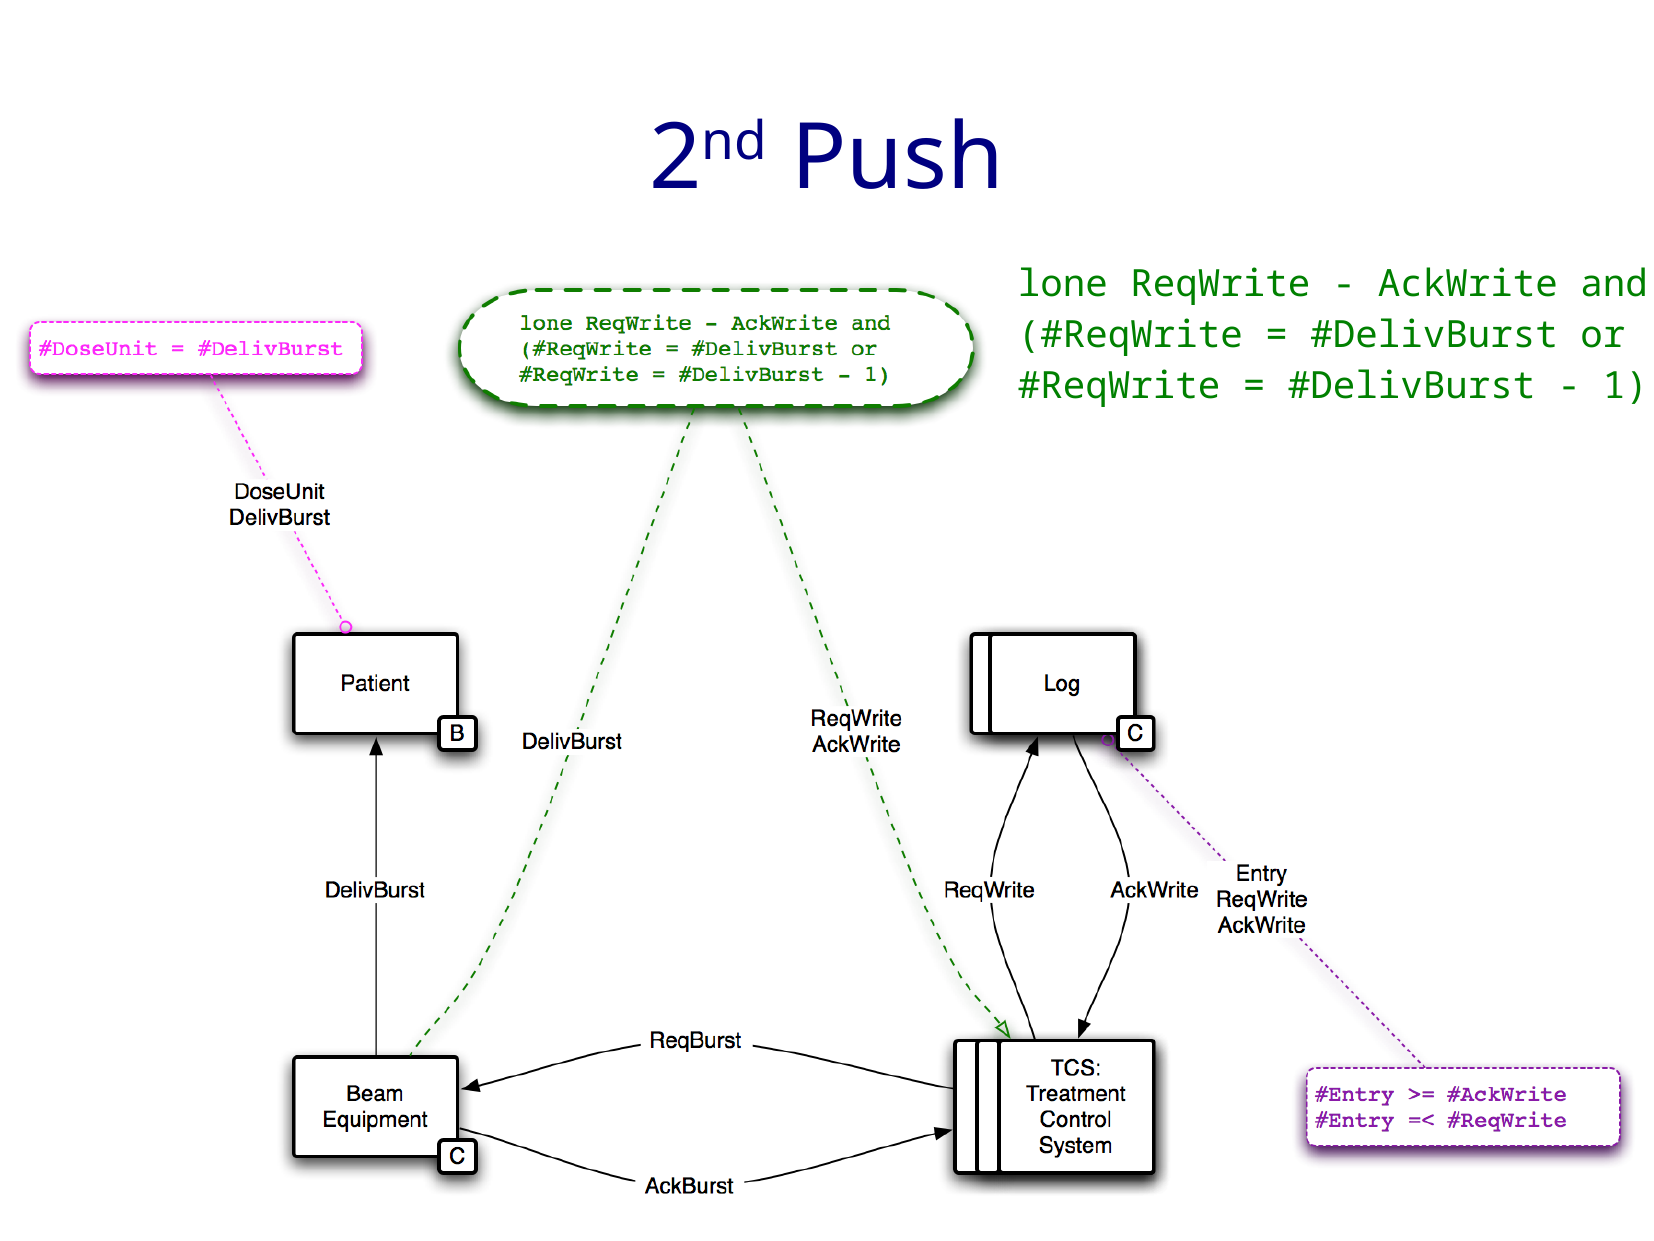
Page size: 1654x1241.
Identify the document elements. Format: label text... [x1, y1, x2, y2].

text_box lone ReqWrite - AckWrite and (#ReqWrite = #DelivBurst or #ReqWrite = #DelivBurst - 1) [1003, 248, 1654, 395]
picture [0, 260, 1654, 1217]
title 2nd Push [82, 49, 1571, 257]
